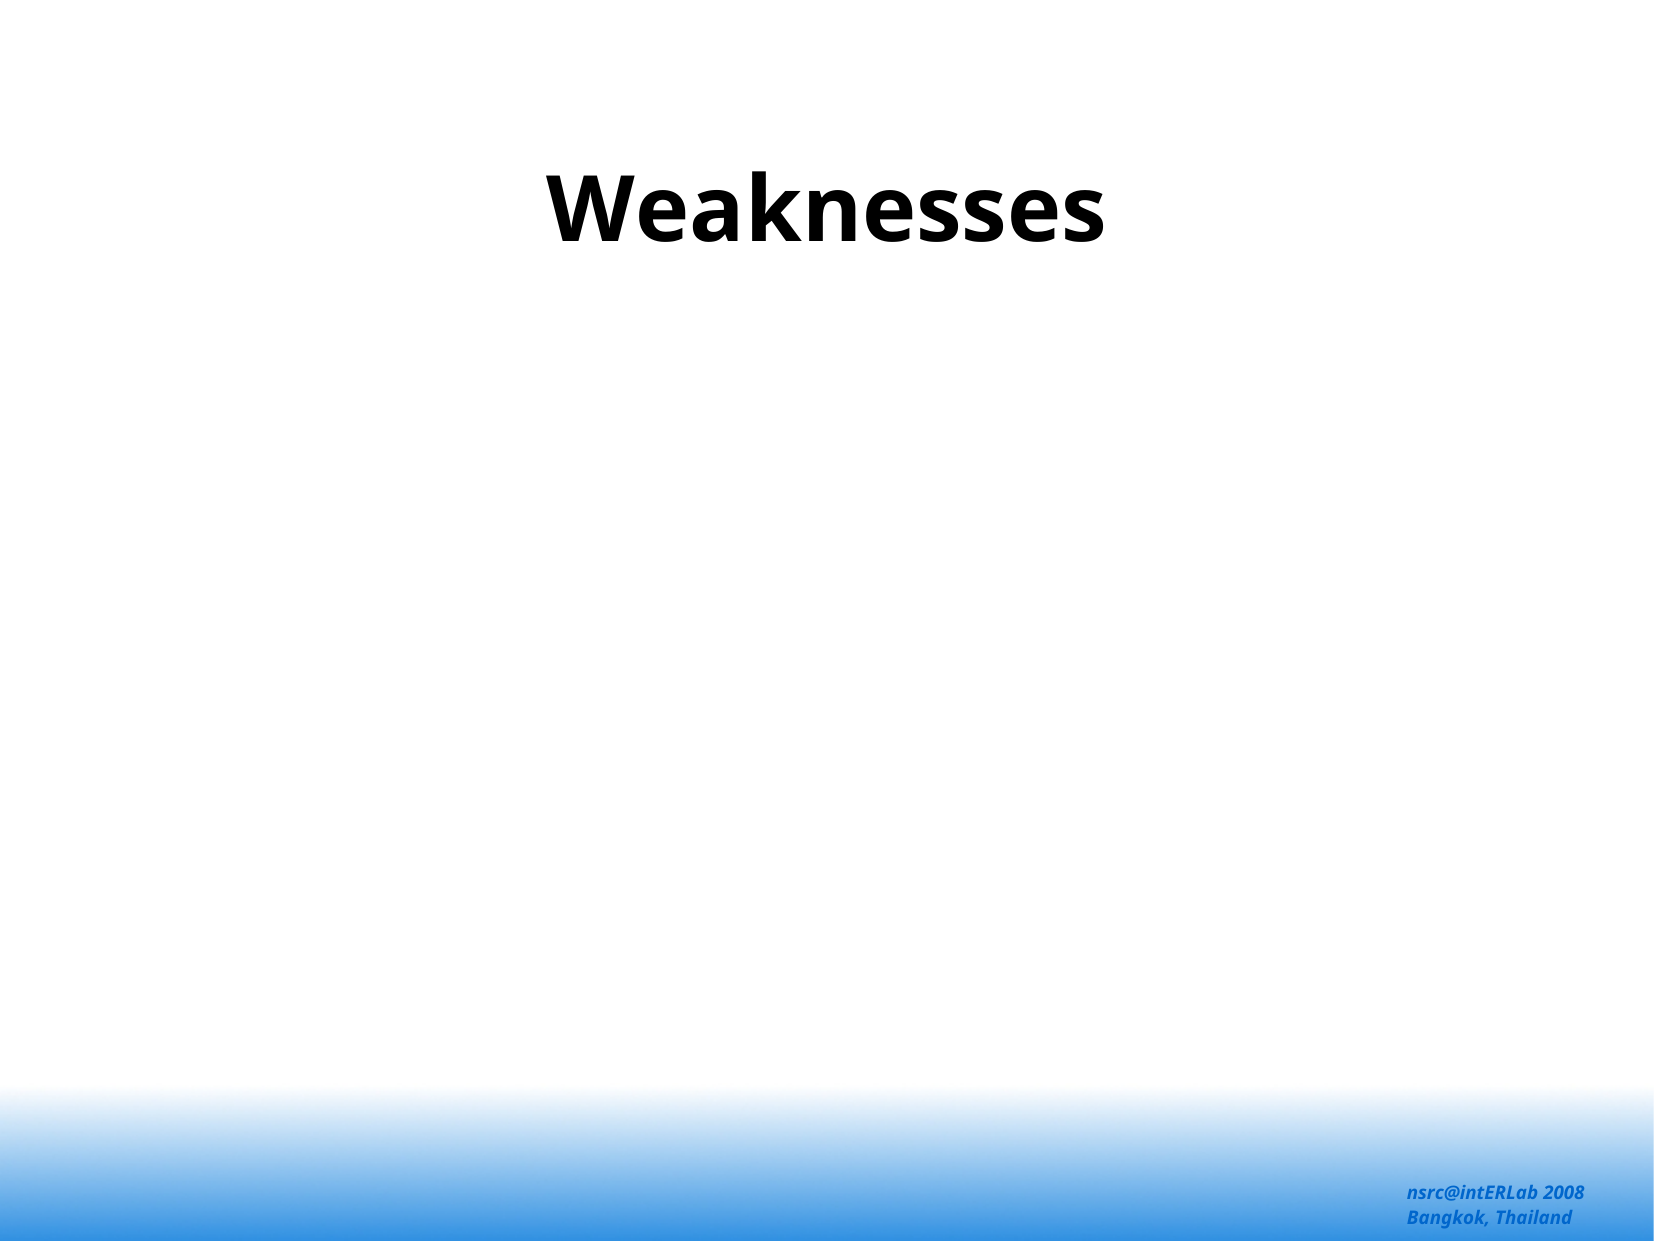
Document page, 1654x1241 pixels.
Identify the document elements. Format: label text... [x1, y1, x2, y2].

title Weaknesses [121, 102, 1534, 310]
picture [0, 1083, 1654, 1241]
